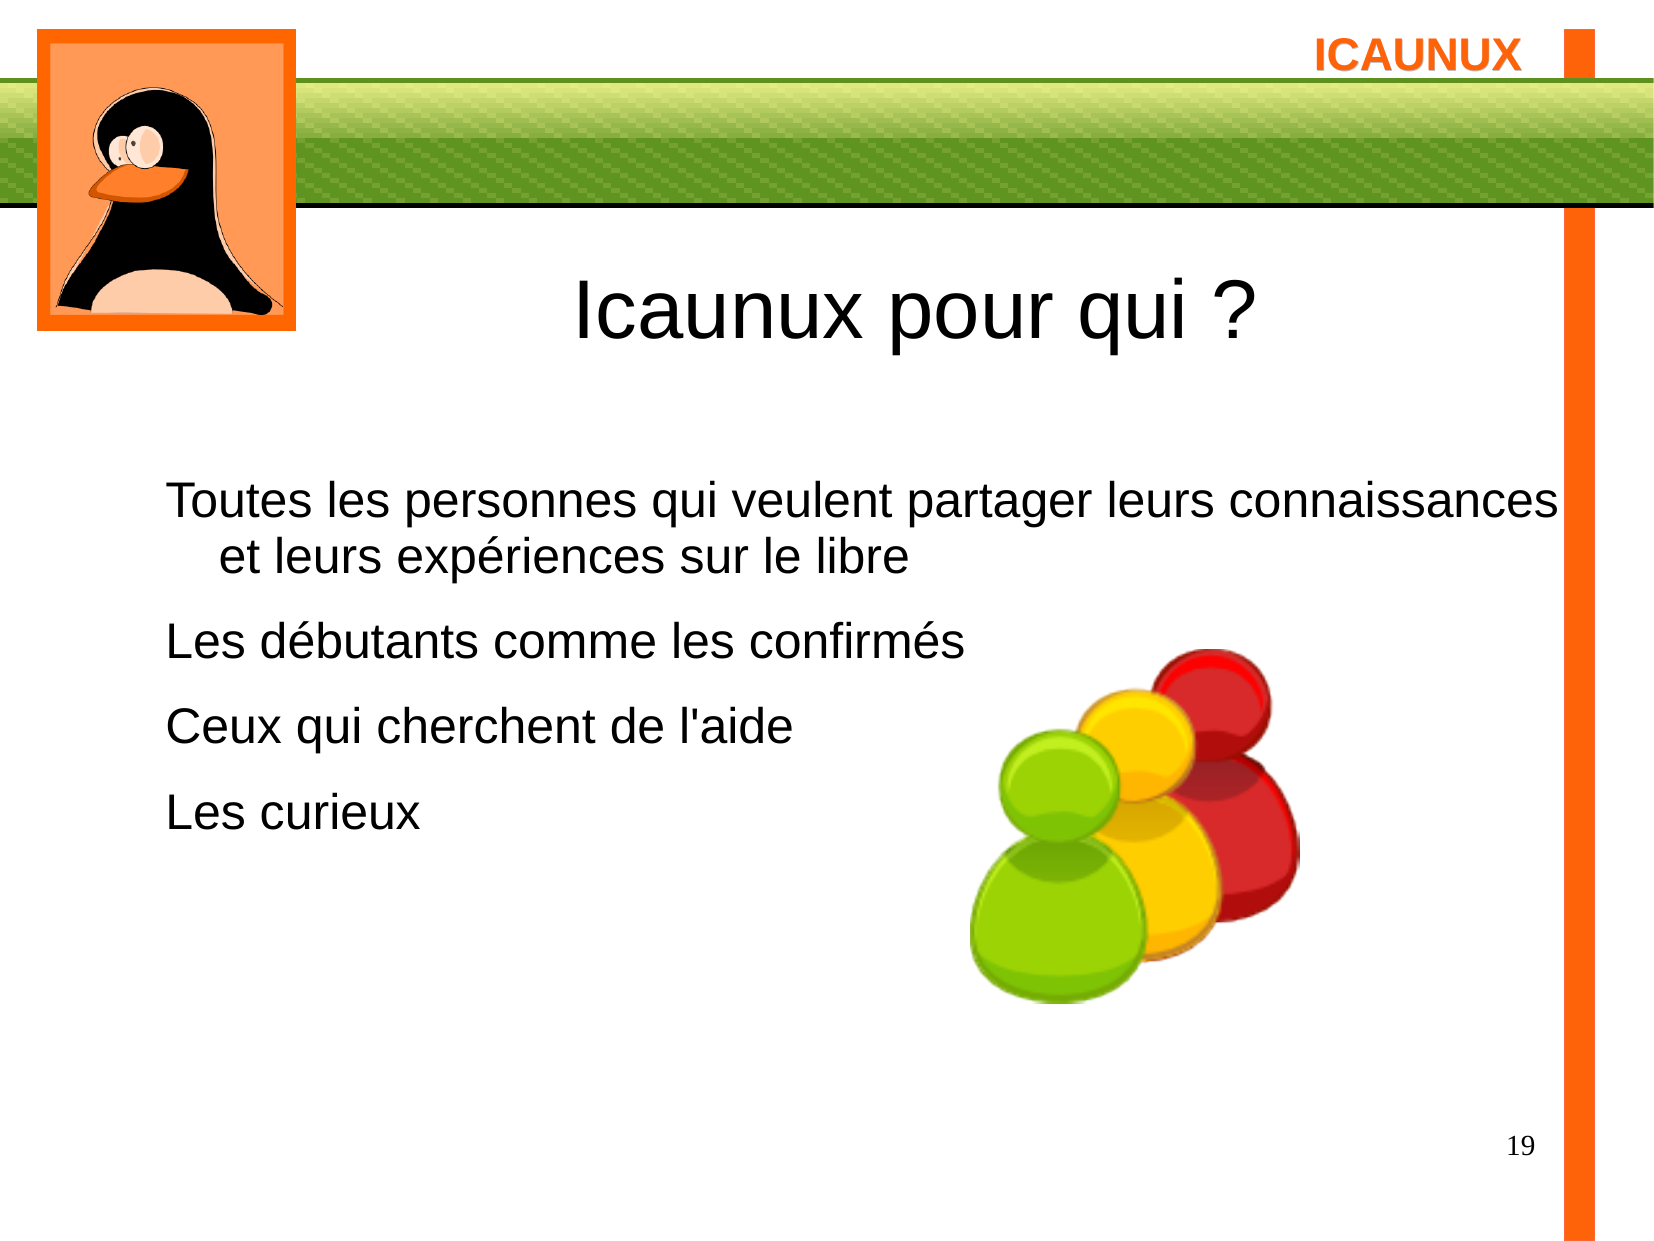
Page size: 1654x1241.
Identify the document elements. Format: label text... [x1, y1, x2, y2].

picture [970, 649, 1300, 1004]
list Toutes les personnes qui veulent partager leurs connaissances et leurs expériences sur le libre Les débutants comme les confirmés Ceux qui cherchent de l'aide Les curieux [147, 472, 1571, 1109]
picture [0, 29, 1654, 331]
title Icaunux pour qui ? [324, 235, 1506, 384]
